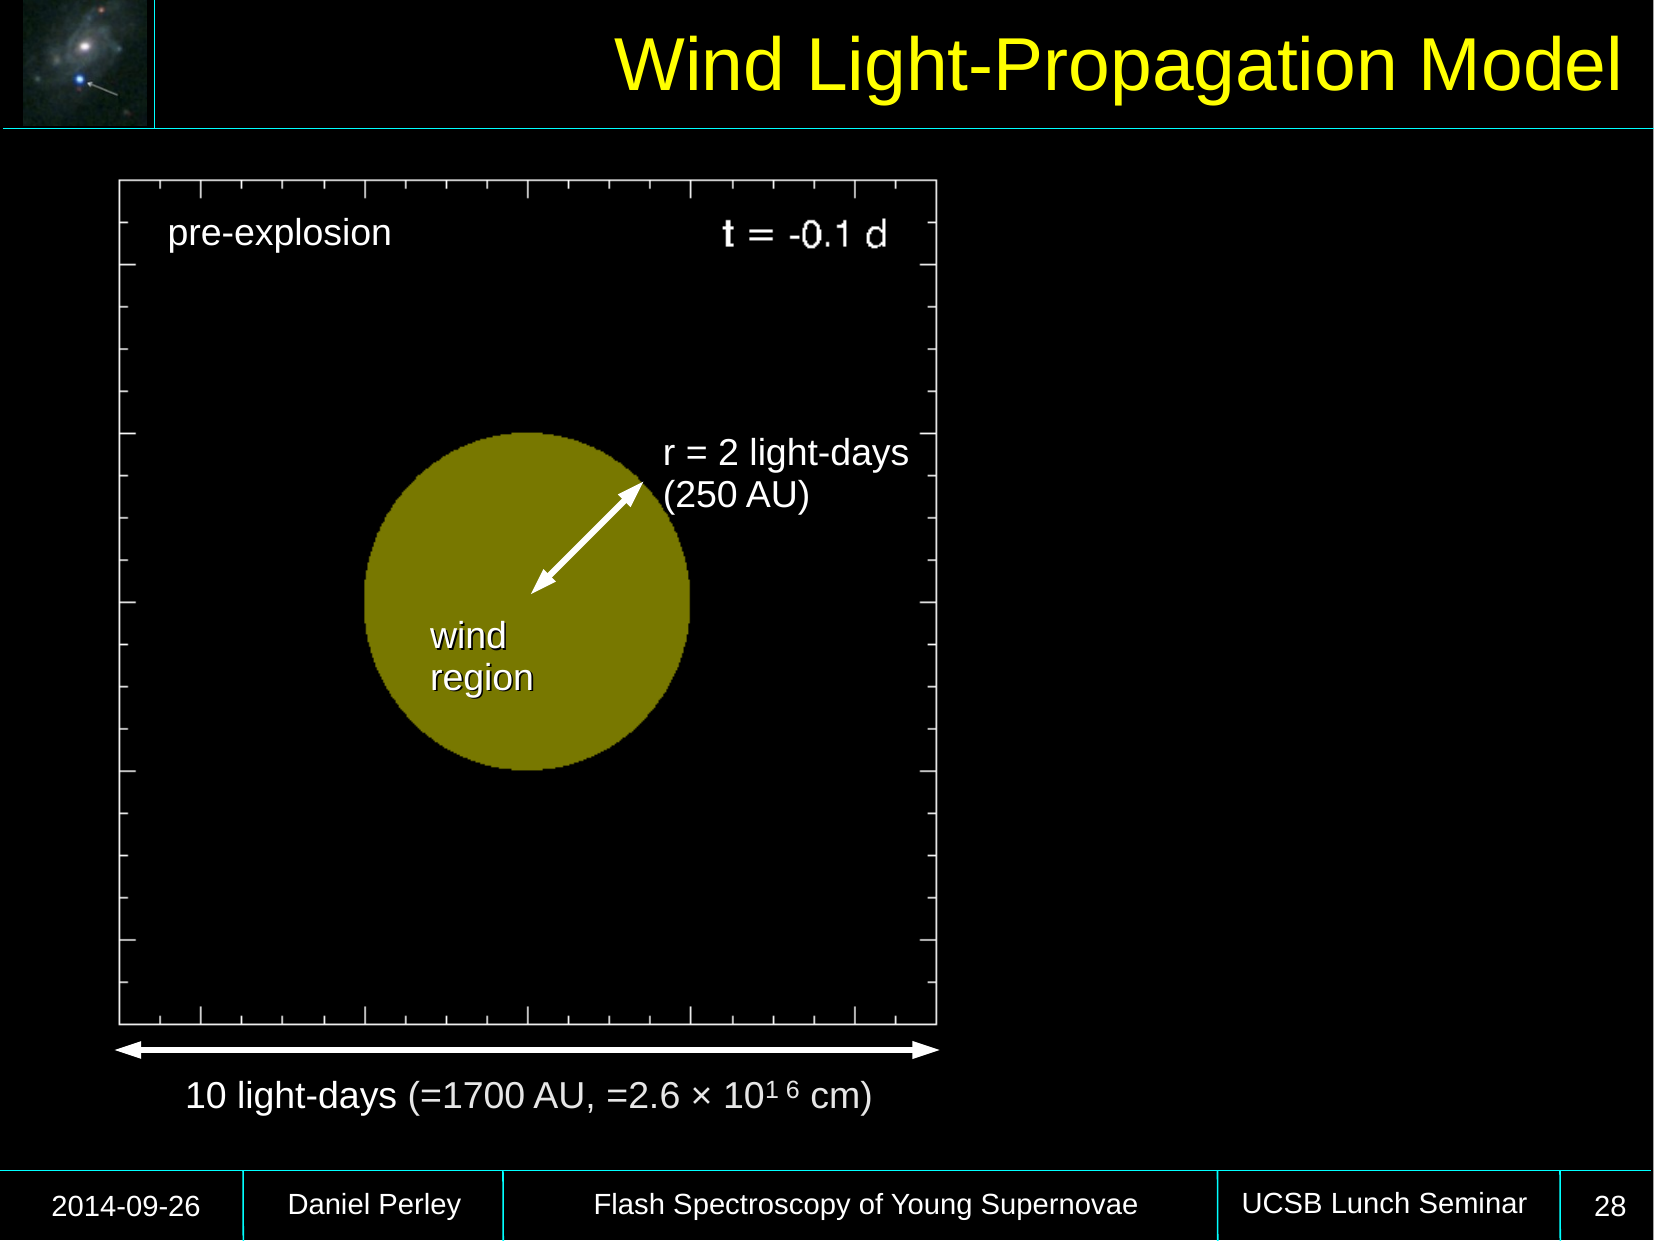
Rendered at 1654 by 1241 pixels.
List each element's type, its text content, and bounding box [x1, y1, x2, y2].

picture [23, 0, 147, 126]
text_box r = 2 light-days (250 AU) [645, 420, 965, 526]
title Wind Light-Propagation Model [187, 21, 1624, 108]
text_box wind region [412, 603, 638, 796]
picture [25, 150, 964, 1088]
text_box 10 light-days (=1700 AU, =2.6 × 101 6 cm) [154, 1063, 905, 1128]
text_box pre-explosion [150, 201, 601, 265]
